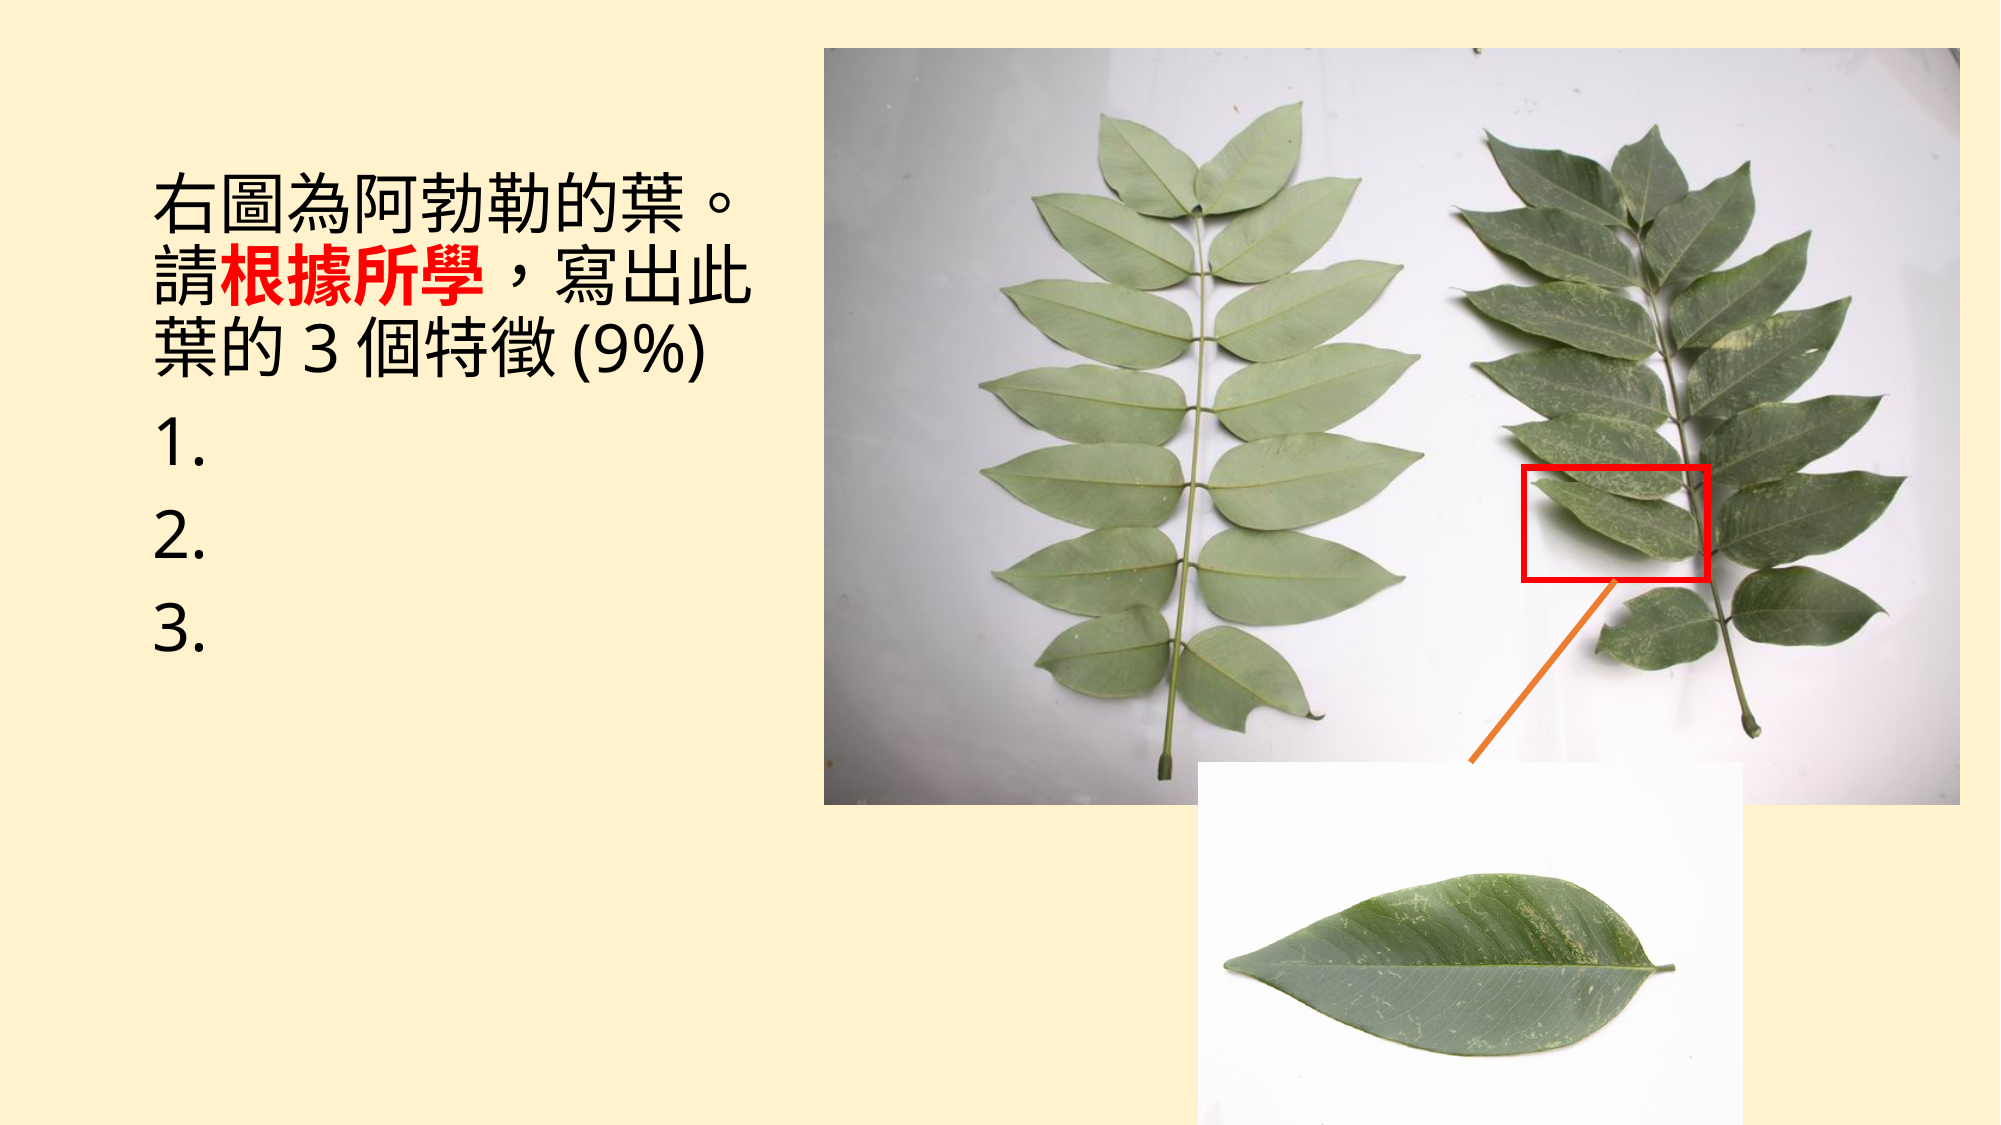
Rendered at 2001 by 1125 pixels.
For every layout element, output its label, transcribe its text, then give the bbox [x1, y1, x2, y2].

list 右圖為阿勃勒的葉。 請根據所學，寫出此葉的3個特徵(9%) 1. 2. 3. [137, 163, 783, 963]
picture [824, 48, 1960, 1125]
